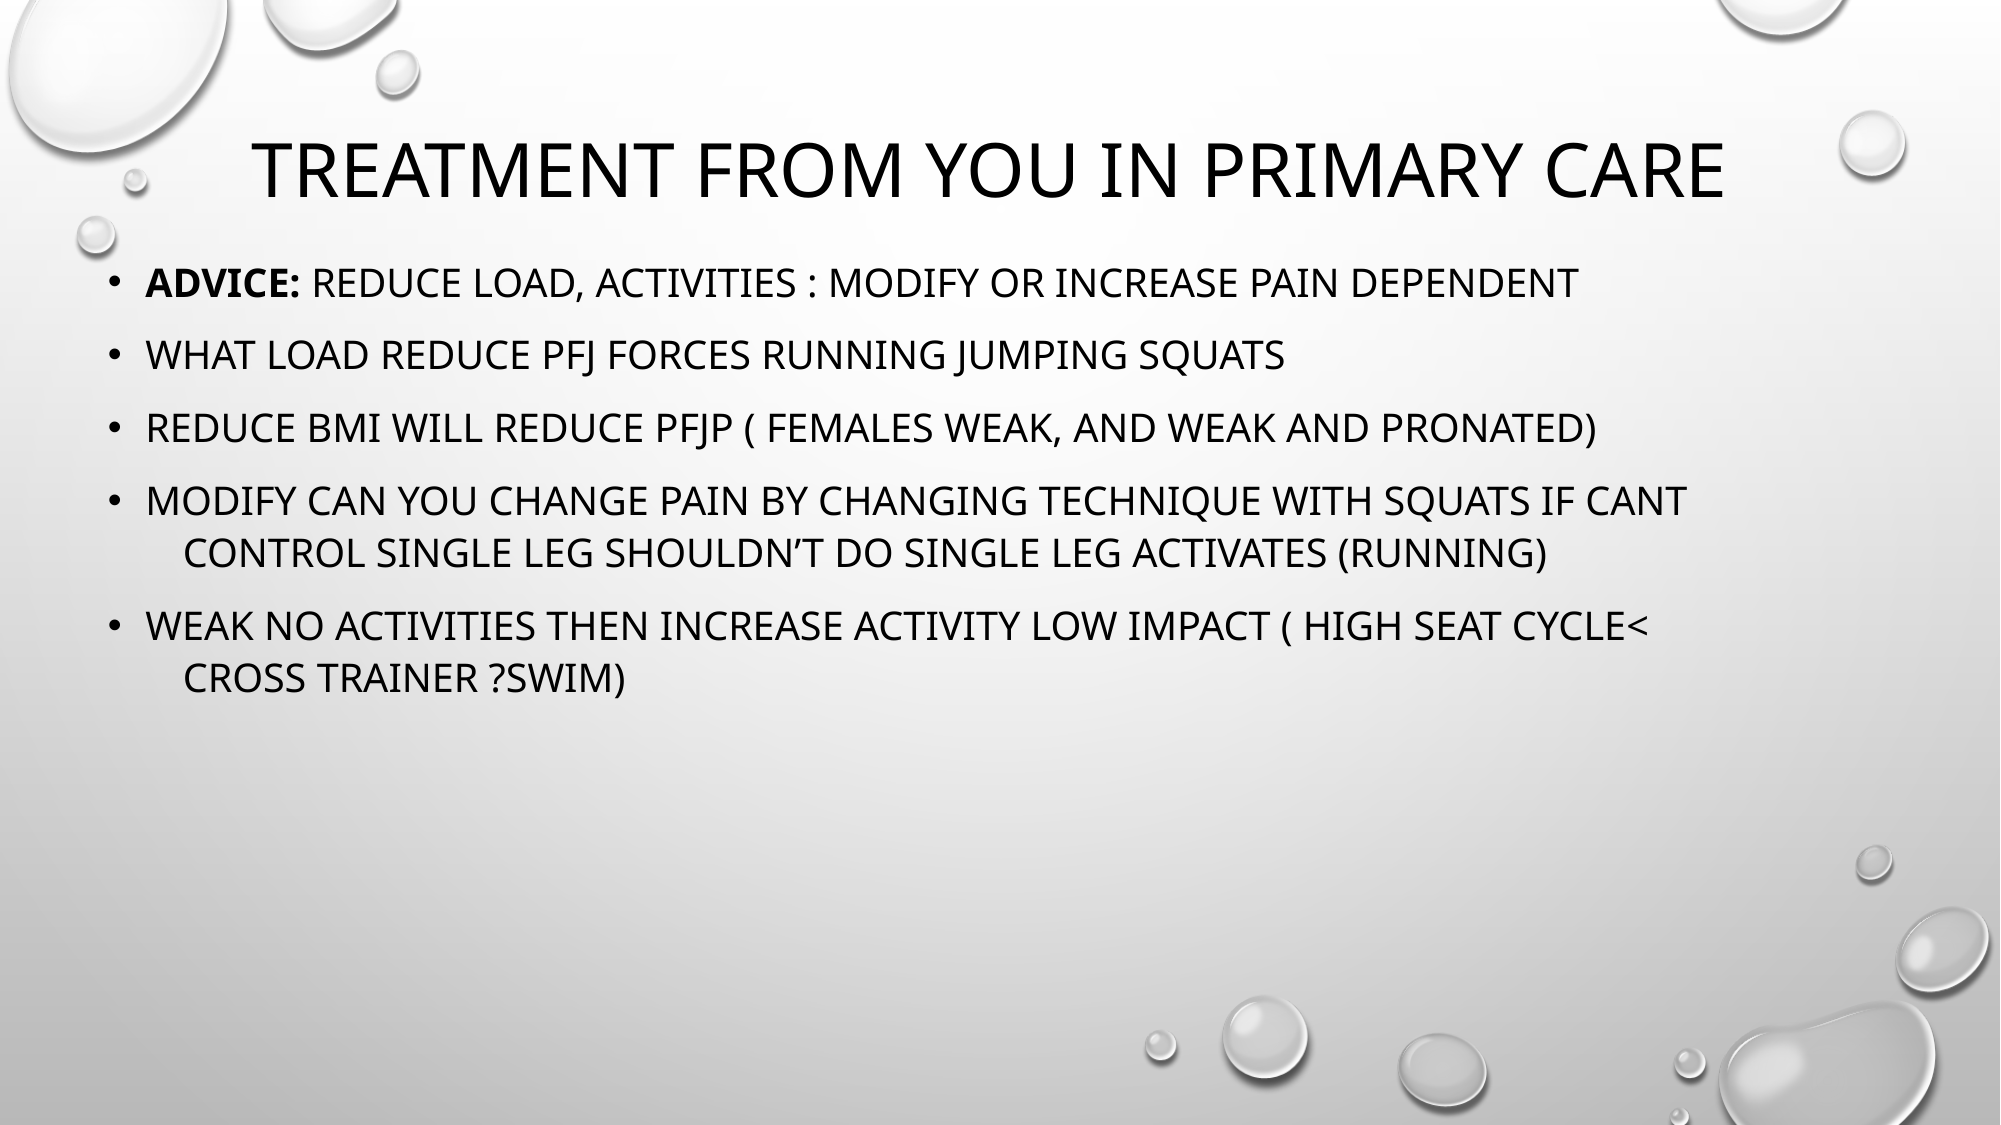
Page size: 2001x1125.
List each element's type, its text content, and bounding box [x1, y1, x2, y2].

list Advice: REDUCE LOAD, activities : modify or increase pain dependent What load reduce PFJ forces running jumping squats Reduce BMI will reduce PFJP ( females weak, and weak and pronated) Modify can you change pain by changing technique with squats if cant control single leg shouldn’t do single leg activates (running) Weak no activities then increase activity low impact ( high seat cycle< cross trainer ?swim) [92, 245, 1794, 807]
title Treatment from you in primary care [149, 101, 1851, 246]
